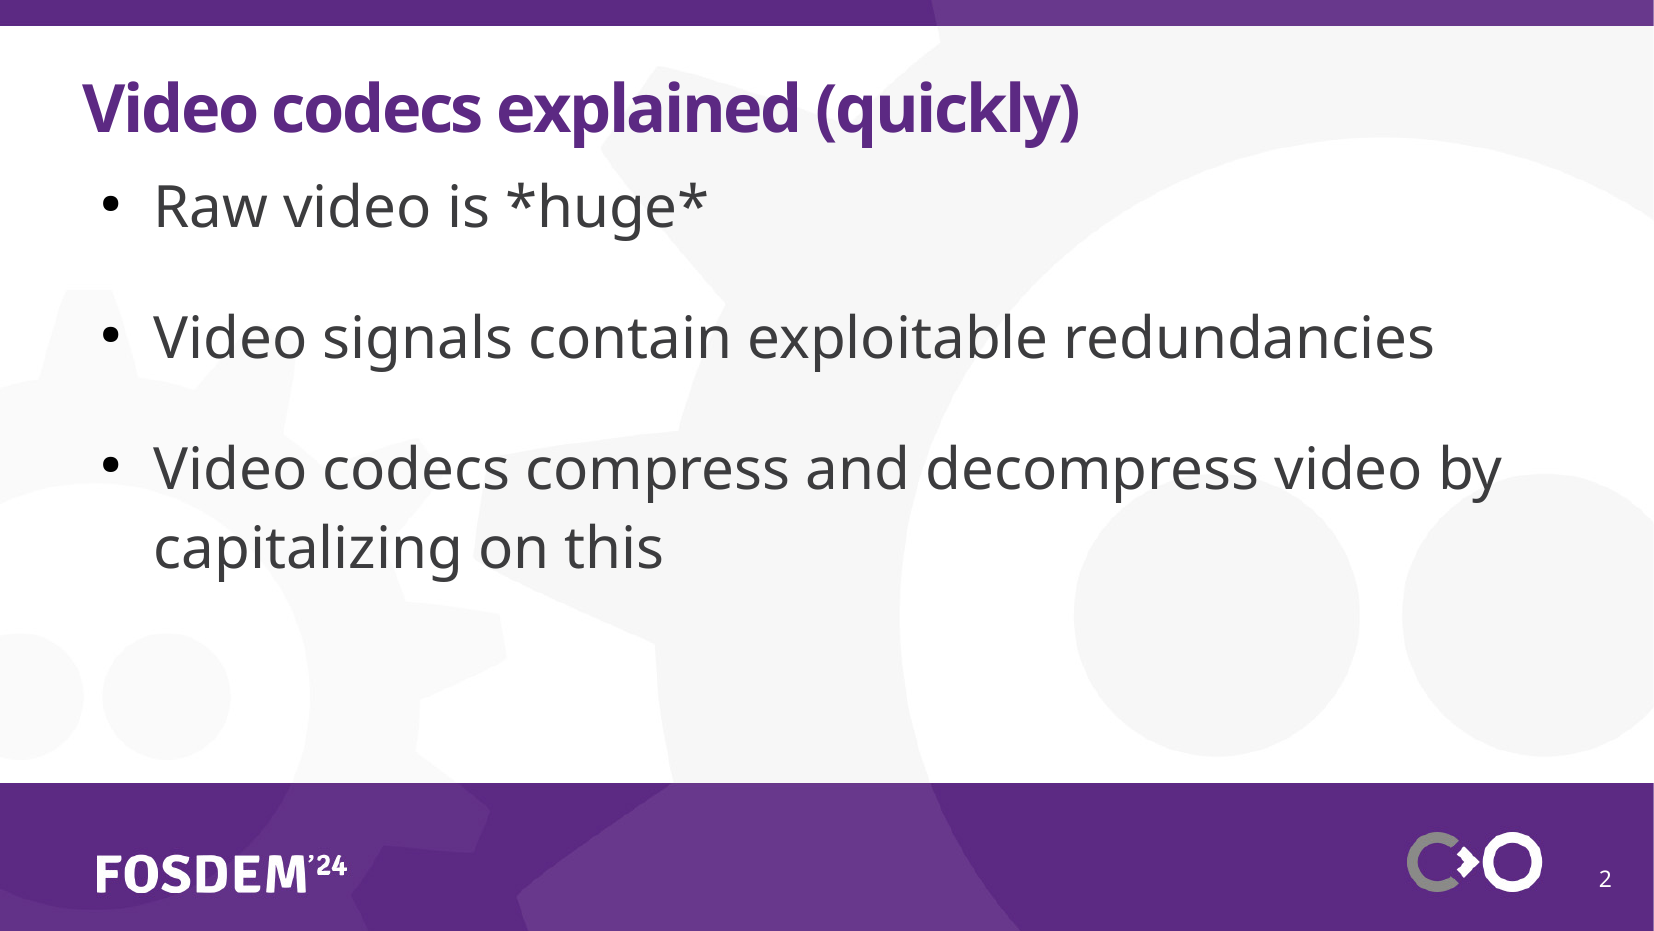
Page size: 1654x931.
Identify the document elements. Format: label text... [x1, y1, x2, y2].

title Video codecs explained (quickly) [82, 60, 1571, 154]
picture [0, 0, 1654, 931]
list Raw video is *huge* Video signals contain exploitable redundancies Video codecs compress and decompress video by capitalizing on this [82, 165, 1571, 758]
